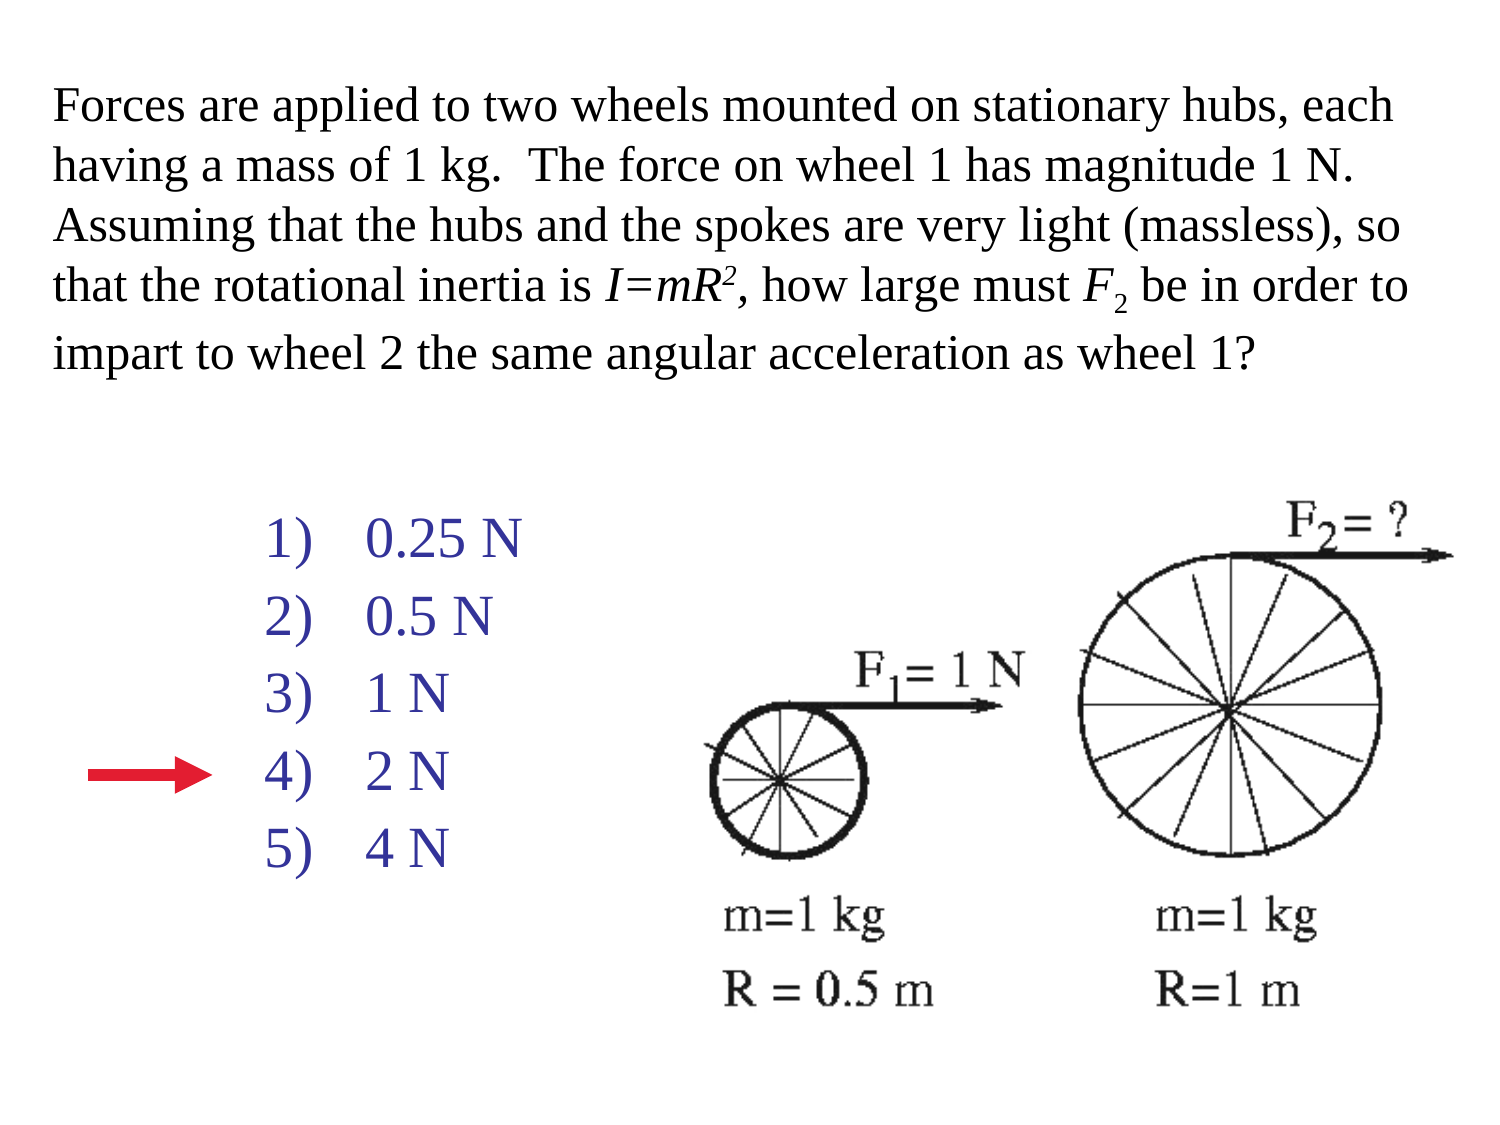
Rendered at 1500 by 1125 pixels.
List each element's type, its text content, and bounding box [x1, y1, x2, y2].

picture [663, 462, 1500, 1044]
title Forces are applied to two wheels mounted on stationary hubs, each having a mass of 1 kg. The force on wheel 1 has magnitude 1 N. Assuming that the hubs and the spokes are very light (massless), so that the rotational inertia is I=mR2, how large must F2 be in order to impart to wheel 2 the same angular acceleration as wheel 1? [37, 12, 1488, 438]
list 0.25 N 0.5 N 1 N 2 N 4 N [249, 499, 663, 888]
